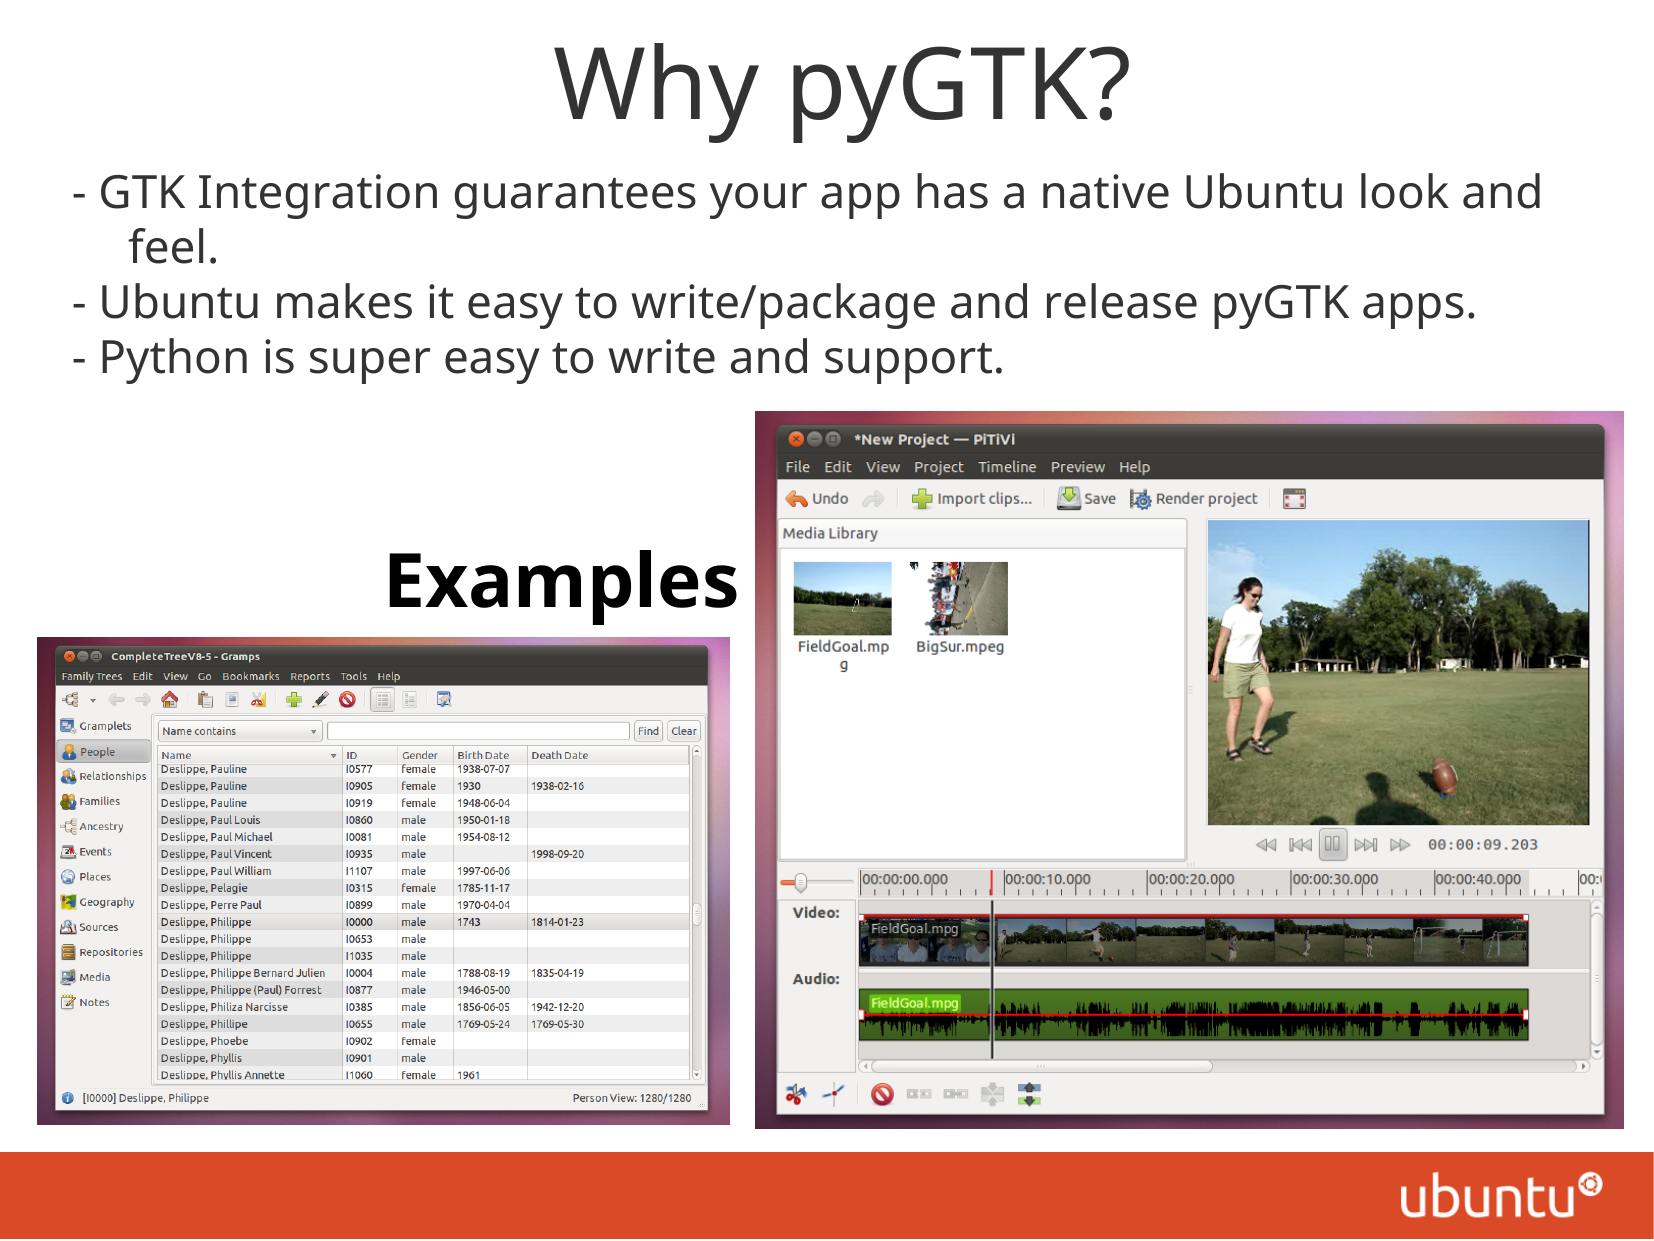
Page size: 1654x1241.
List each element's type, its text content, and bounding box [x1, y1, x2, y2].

text_box Examples [368, 519, 1007, 619]
picture [37, 637, 730, 1126]
title Why pyGTK? [73, 0, 1613, 200]
picture [0, 1152, 1654, 1239]
picture [755, 411, 1624, 1129]
list - GTK Integration guarantees your app has a native Ubuntu look and feel. - Ubuntu makes it easy to write/package and release pyGTK apps. - Python is super easy to write and support. [63, 154, 1576, 974]
